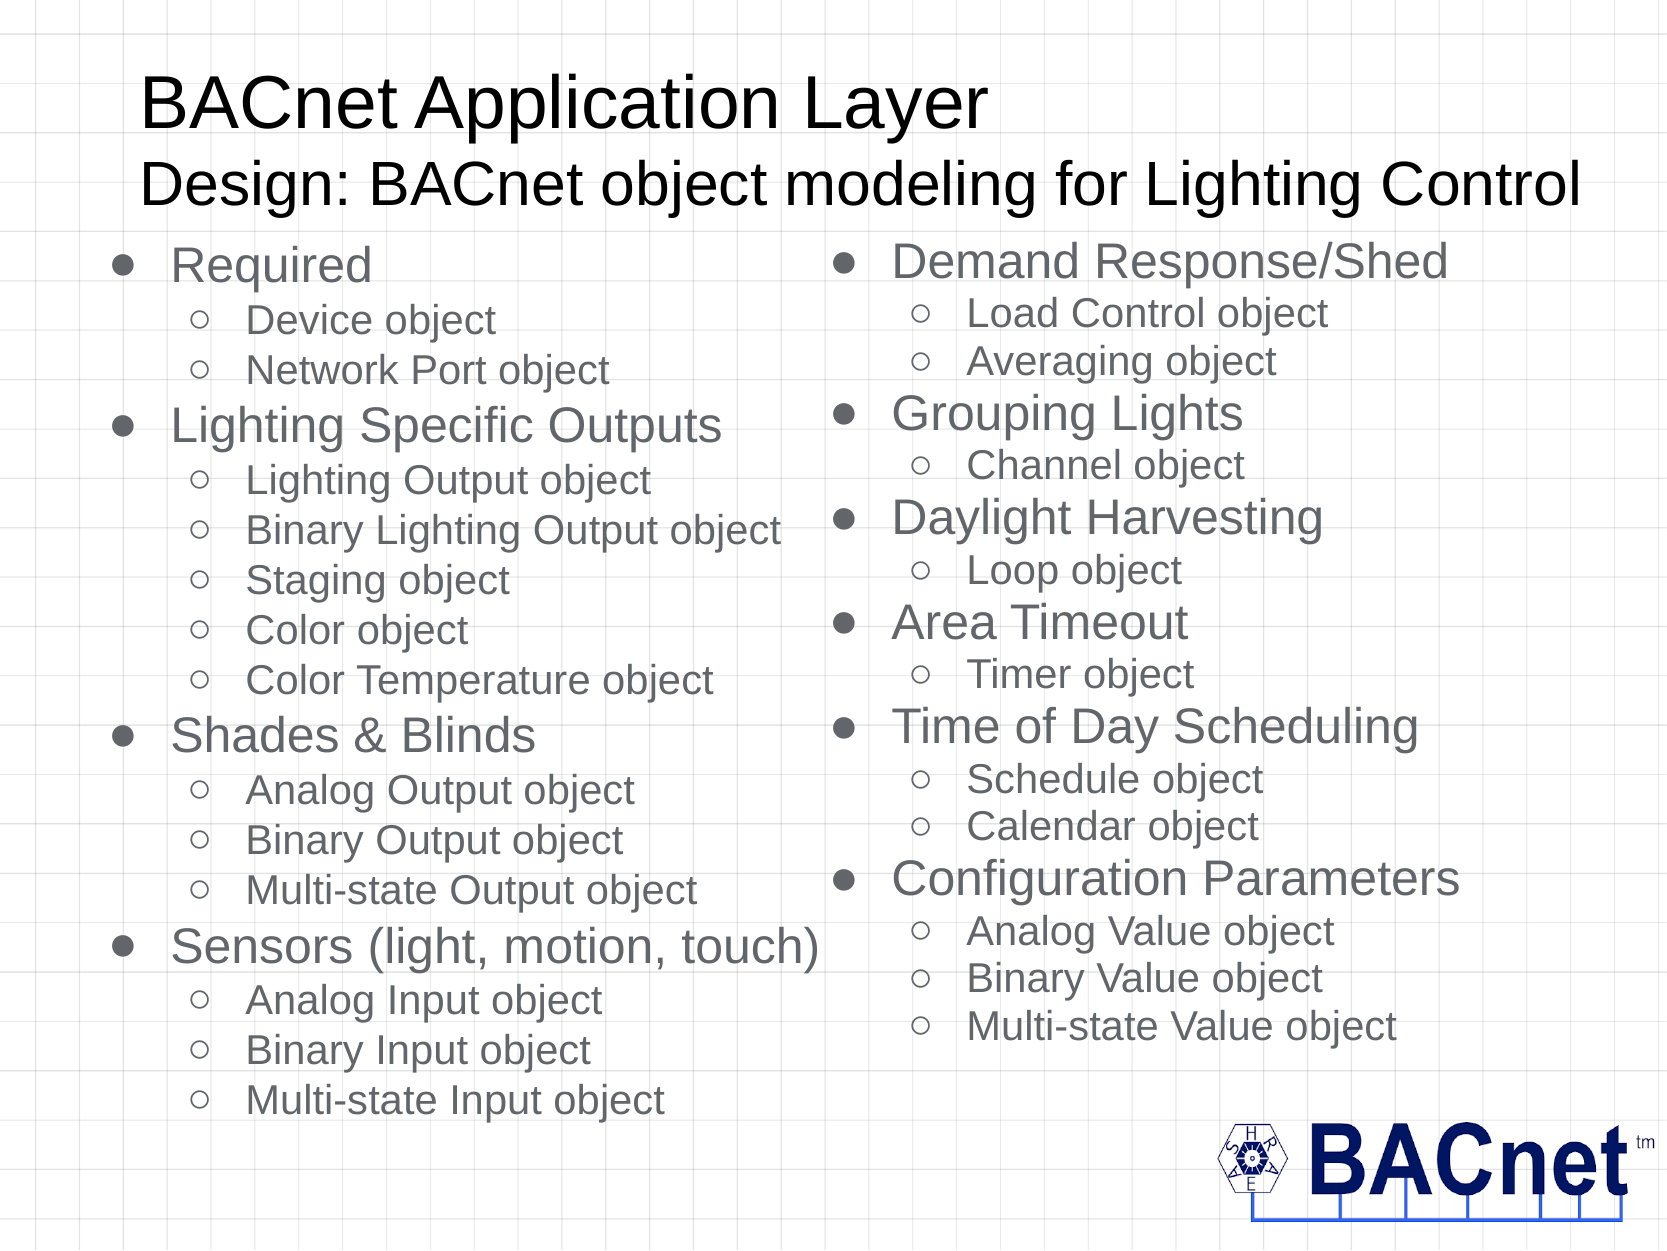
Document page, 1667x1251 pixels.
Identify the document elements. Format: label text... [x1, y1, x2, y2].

text_box Required Device object Network Port object Lighting Specific Outputs Lighting Output object Binary Lighting Output object Staging object Color object Color Temperature object Shades & Blinds Analog Output object Binary Output object Multi-state Output object Sensors (light, motion, touch) Analog Input object Binary Input object Multi-state Input object [80, 217, 801, 1205]
text_box Demand Response/Shed Load Control object Averaging object Grouping Lights Channel object Daylight Harvesting Loop object Area Timeout Timer object Time of Day Scheduling Schedule object Calendar object Configuration Parameters Analog Value object Binary Value object Multi-state Value object [801, 217, 1583, 1205]
title BACnet Application Layer Design: BACnet object modeling for Lighting Control [133, 47, 1630, 247]
picture [0, 0, 1667, 1250]
